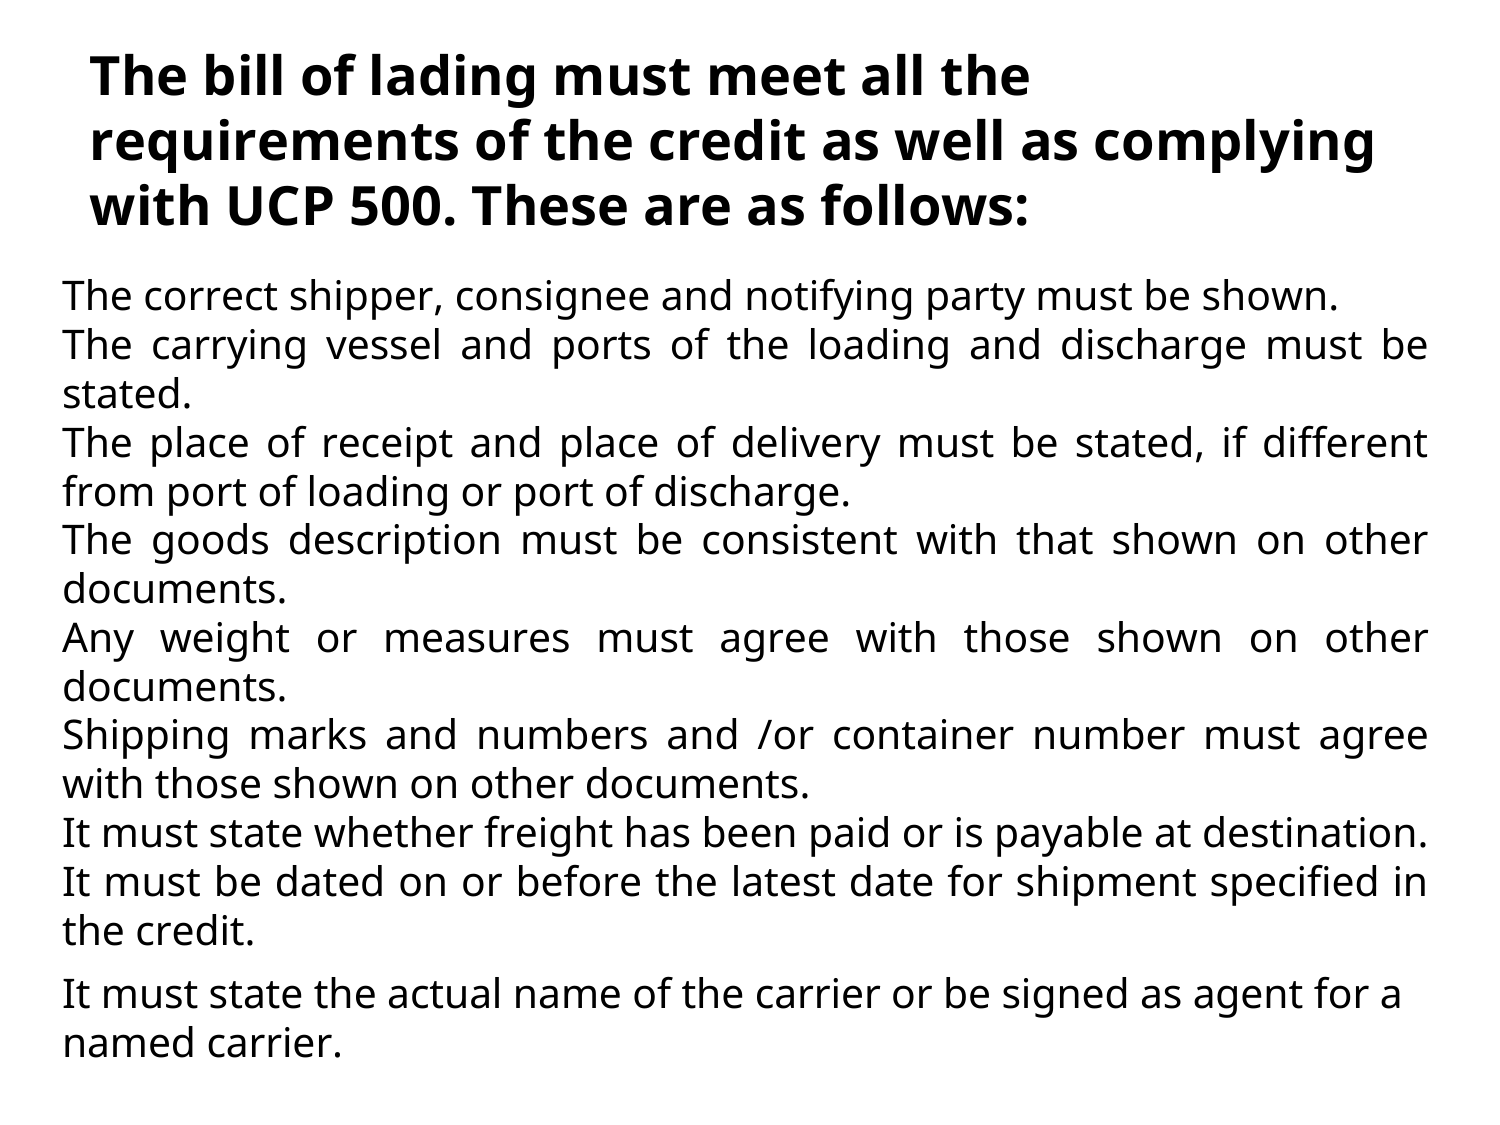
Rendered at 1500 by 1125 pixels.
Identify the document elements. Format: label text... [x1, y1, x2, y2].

list The correct shipper, consignee and notifying party must be shown. The carrying vessel and ports of the loading and discharge must be stated. The place of receipt and place of delivery must be stated, if different from port of loading or port of discharge. The goods description must be consistent with that shown on other documents. Any weight or measures must agree with those shown on other documents. Shipping marks and numbers and /or container number must agree with those shown on other documents. It must state whether freight has been paid or is payable at destination. It must be dated on or before the latest date for shipment specified in the credit. It must state the actual name of the carrier or be signed as agent for a named carrier. [47, 262, 1465, 1099]
title The bill of lading must meet all the requirements of the credit as well as complying with UCP 500. These are as follows: [75, 33, 1425, 244]
